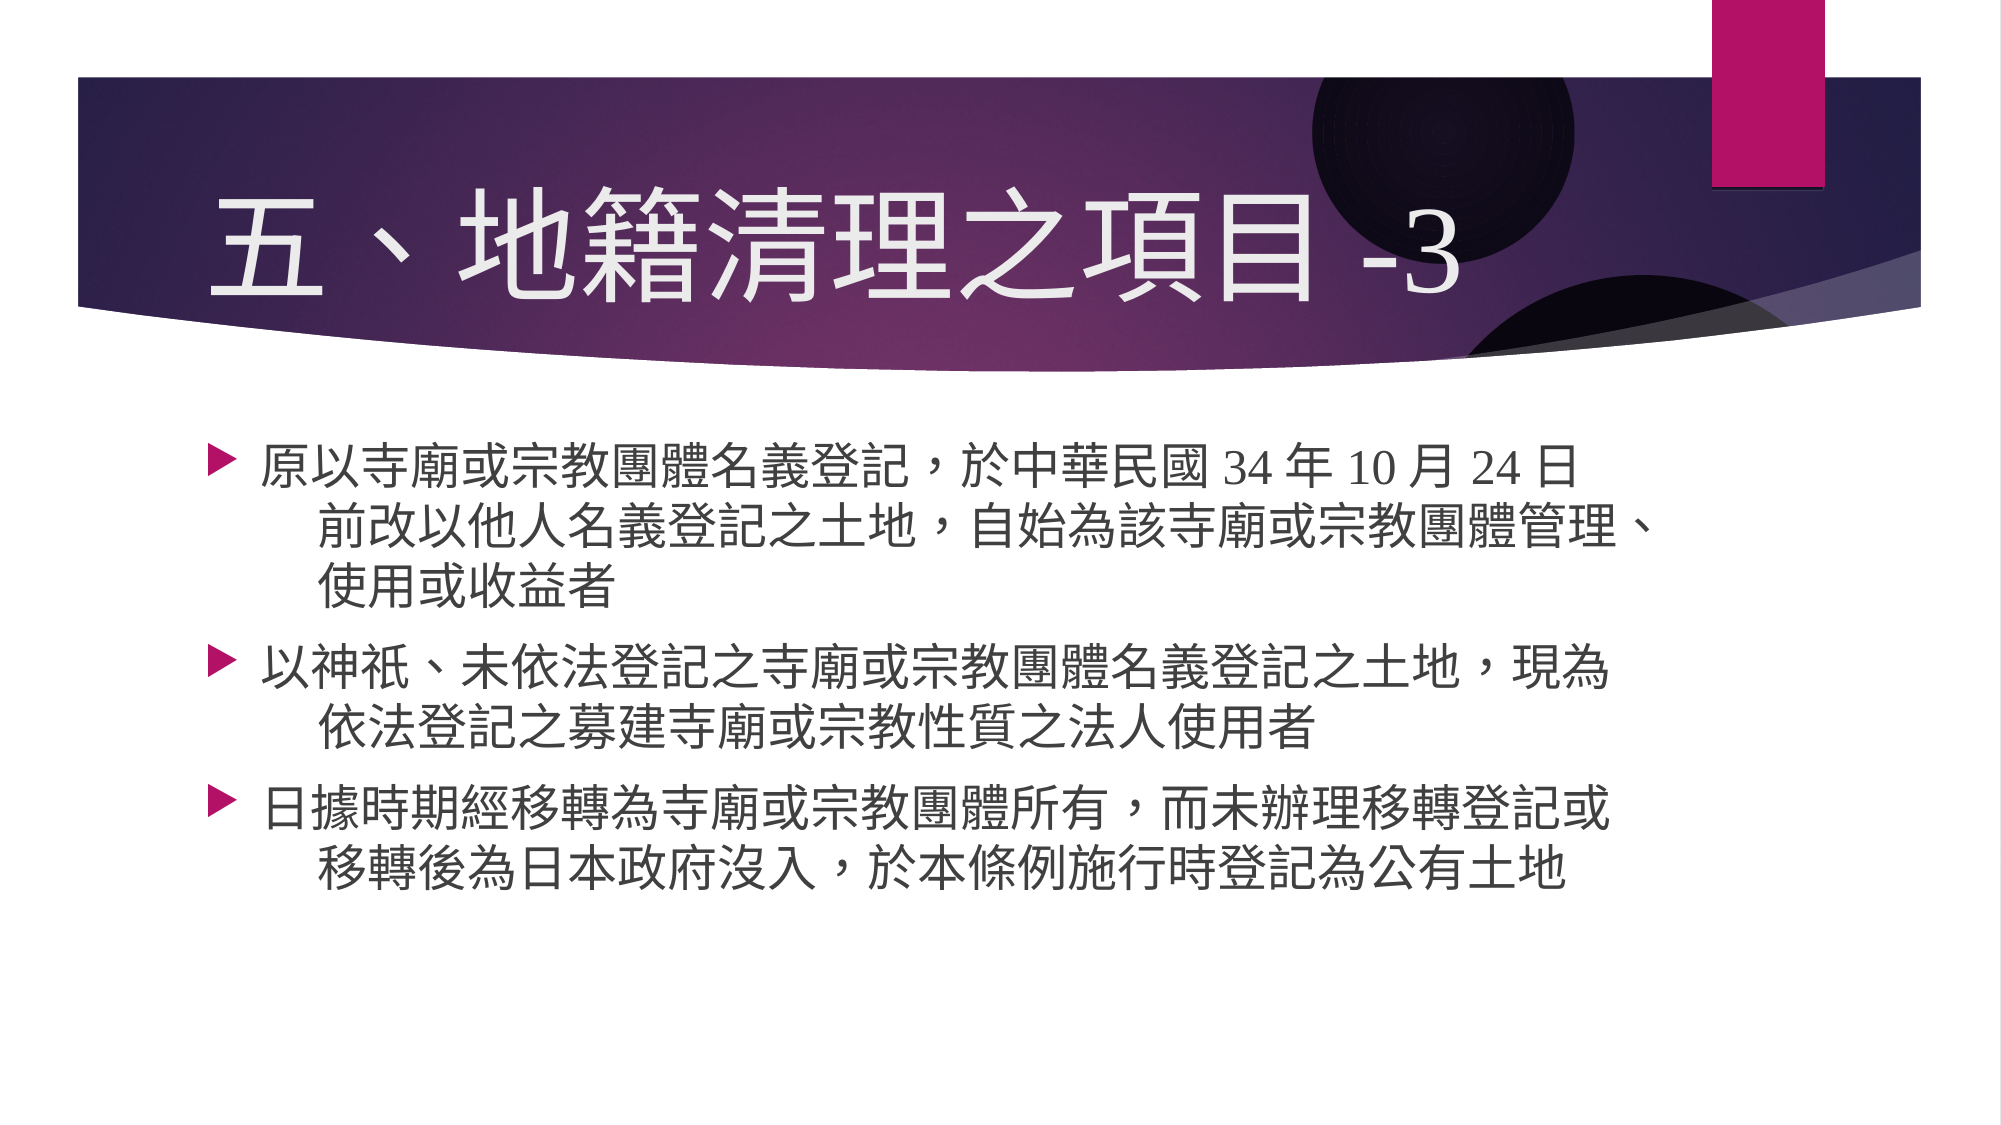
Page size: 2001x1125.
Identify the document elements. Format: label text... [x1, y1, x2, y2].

title 五、地籍清理之項目-3 [189, 159, 1627, 276]
list 原以寺廟或宗教團體名義登記，於中華民國34年10月24日前改以他人名義登記之土地，自始為該寺廟或宗教團體管理、使用或收益者 以神祇、未依法登記之寺廟或宗教團體名義登記之土地，現為依法登記之募建寺廟或宗教性質之法人使用者 日據時期經移轉為寺廟或宗教團體所有，而未辦理移轉登記或移轉後為日本政府沒入，於本條例施行時登記為公有土地 [189, 427, 1638, 988]
